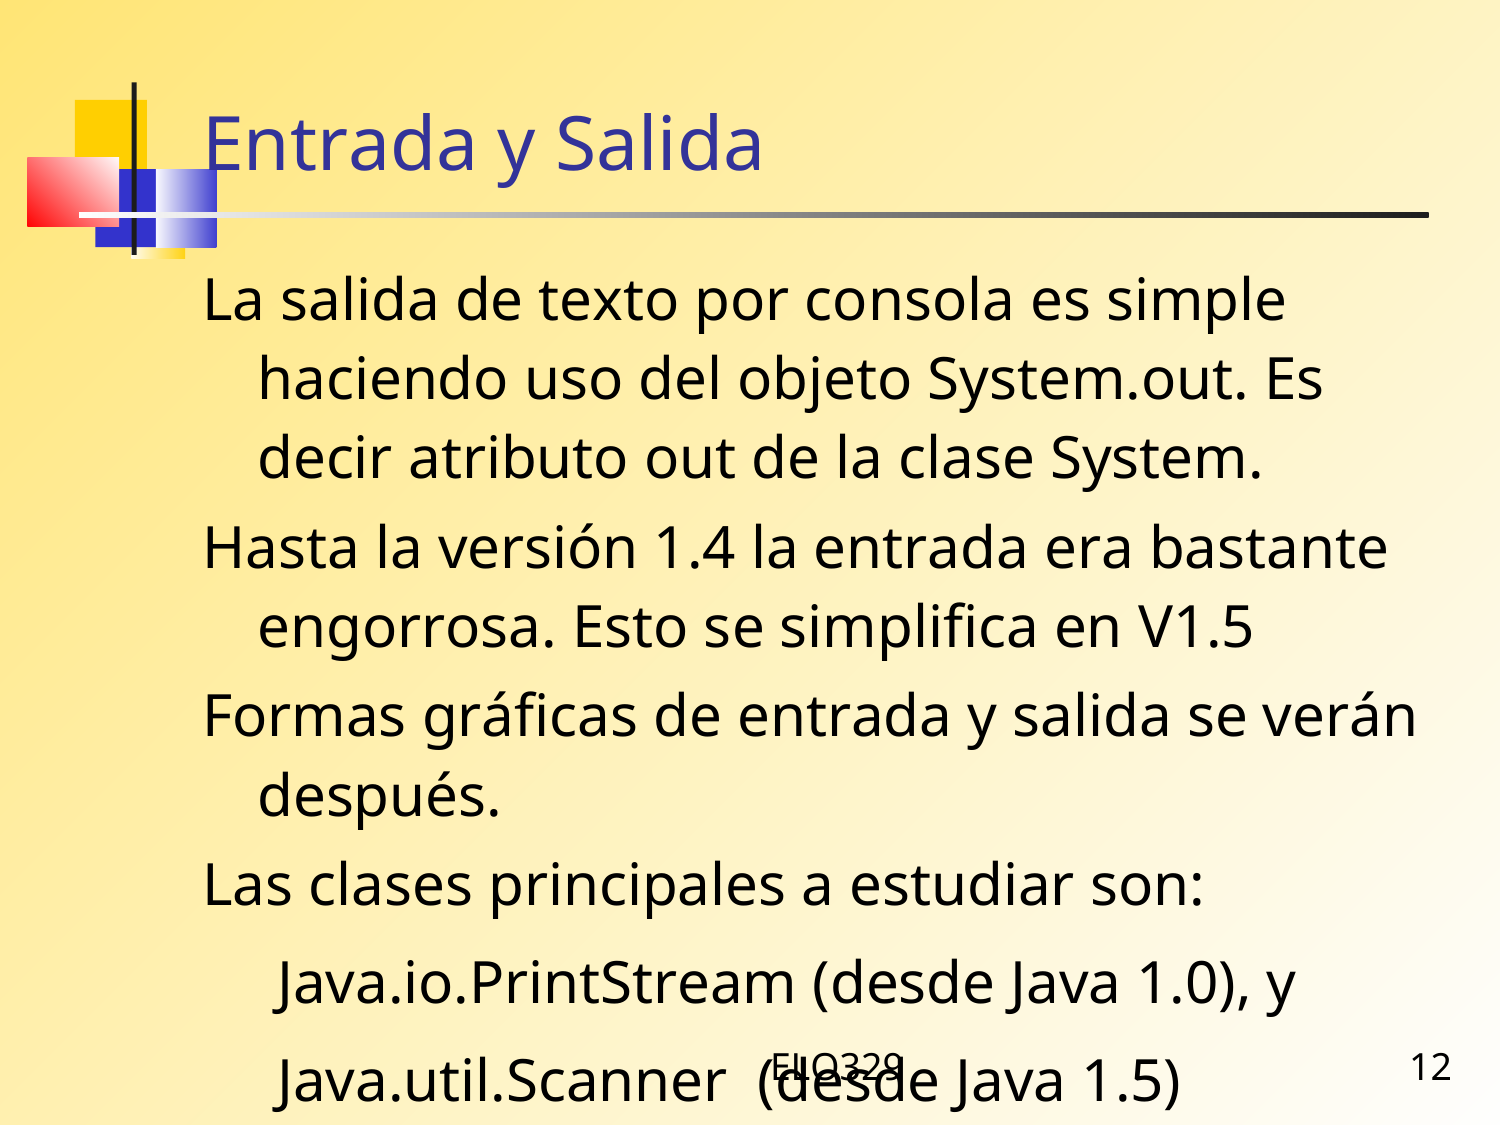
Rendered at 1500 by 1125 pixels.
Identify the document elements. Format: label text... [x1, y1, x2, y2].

title Entrada y Salida [187, 37, 1466, 201]
list La salida de texto por consola es simple haciendo uso del objeto System.out. Es decir atributo out de la clase System. Hasta la versión 1.4 la entrada era bastante engorrosa. Esto se simplifica en V1.5 Formas gráficas de entrada y salida se verán después. Las clases principales a estudiar son: Java.io.PrintStream (desde Java 1.0), y Java.util.Scanner (desde Java 1.5)‏ [187, 249, 1463, 1044]
